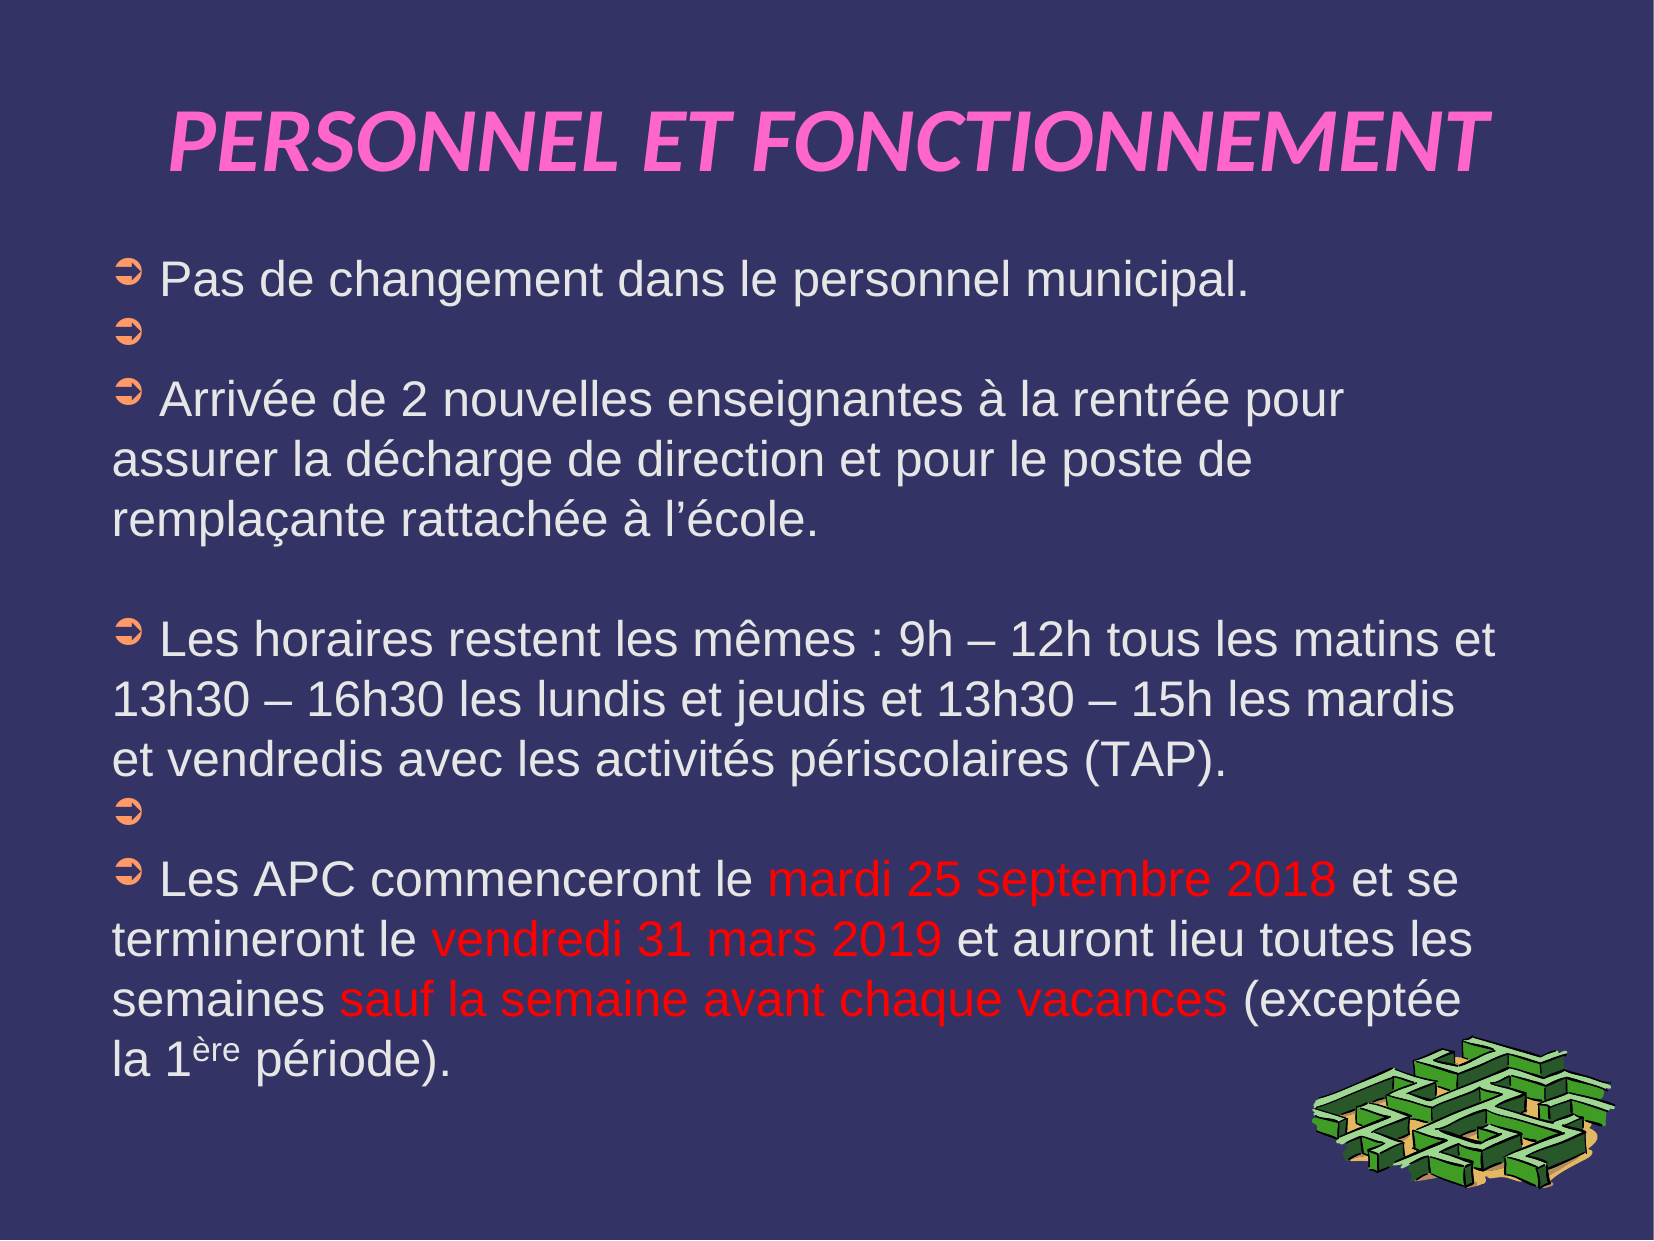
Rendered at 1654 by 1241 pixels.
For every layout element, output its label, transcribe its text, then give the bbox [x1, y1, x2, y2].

list Pas de changement dans le personnel municipal. Arrivée de 2 nouvelles enseignantes à la rentrée pour assurer la décharge de direction et pour le poste de remplaçante rattachée à l’école. Les horaires restent les mêmes : 9h – 12h tous les matins et 13h30 – 16h30 les lundis et jeudis et 13h30 – 15h les mardis et vendredis avec les activités périscolaires (TAP). Les APC commenceront le mardi 25 septembre 2018 et se termineront le vendredi 31 mars 2019 et auront lieu toutes les semaines sauf la semaine avant chaque vacances (exceptée la 1ère période). [111, 246, 1503, 1101]
title PERSONNEL ET FONCTIONNEMENT [123, 53, 1536, 217]
